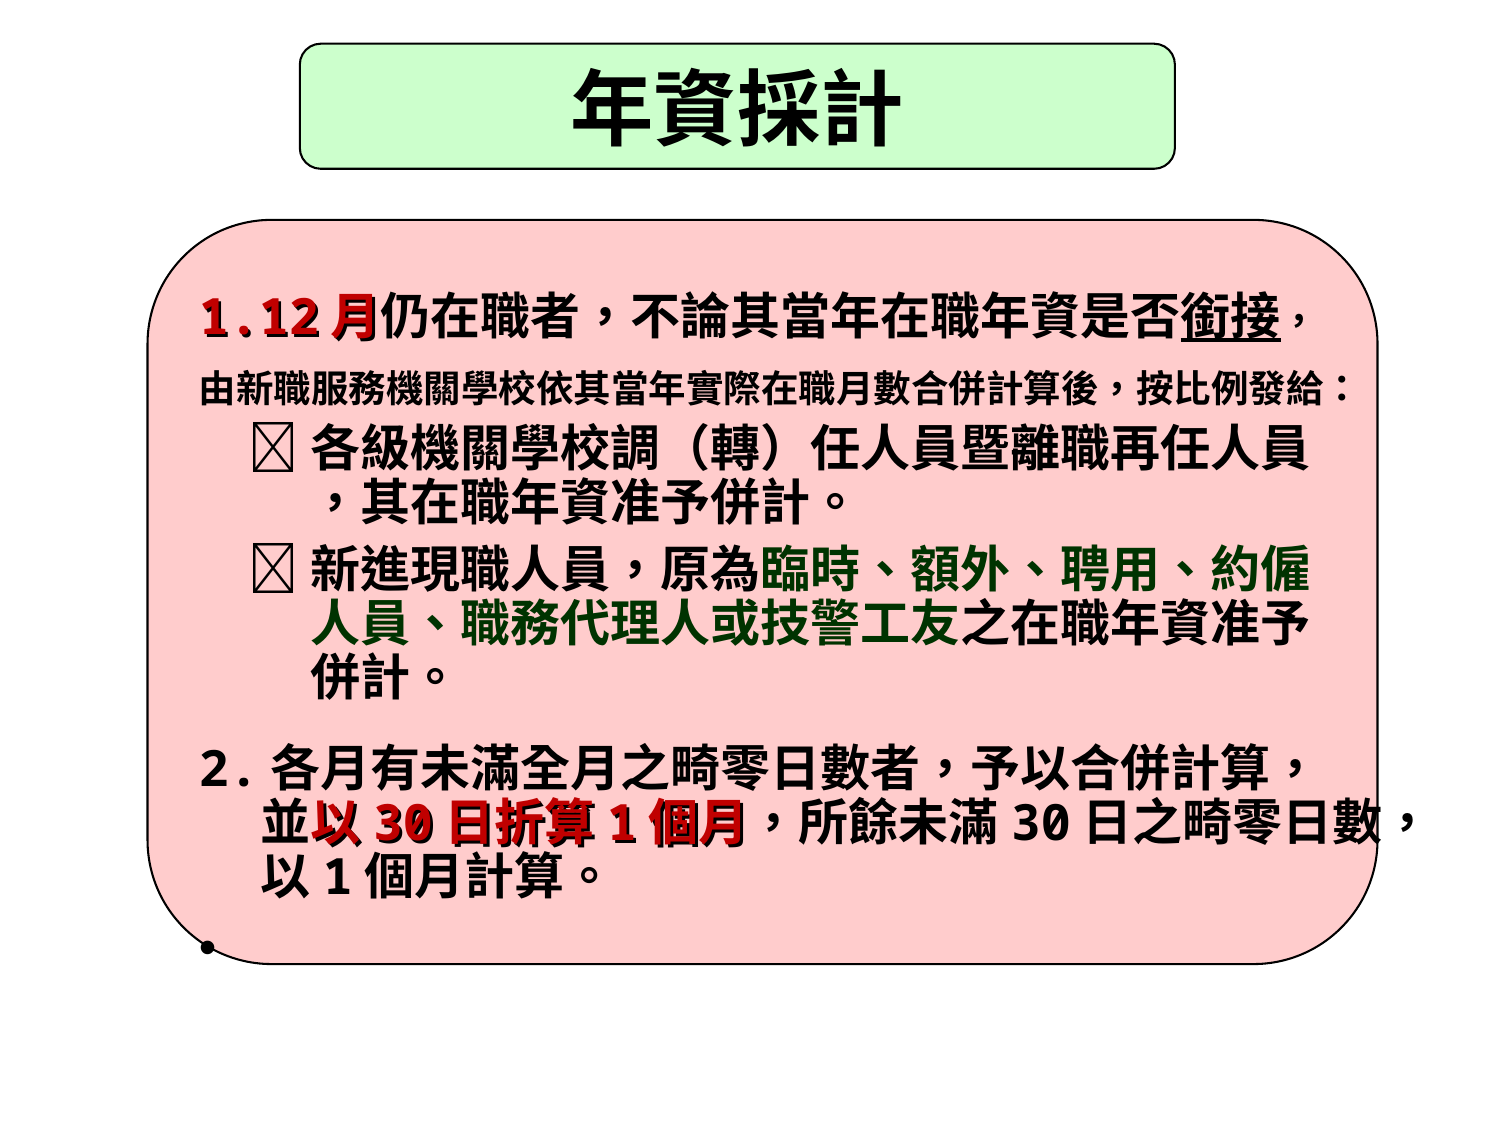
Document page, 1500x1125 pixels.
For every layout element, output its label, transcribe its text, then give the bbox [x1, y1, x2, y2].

text_box 1.12月仍在職者，不論其當年在職年資是否銜接， 由新職服務機關學校依其當年實際在職月數合併計算後，按比例發給： 各級機關學校調（轉）任人員暨離職再任人員 ，其在職年資准予併計。 新進現職人員，原為臨時、額外、聘用、約僱 人員、職務代理人或技警工友之在職年資准予 併計。 2.各月有未滿全月之畸零日數者，予以合併計算， 並以30日折算1個月，所餘未滿30日之畸零日數， 以1個月計算。 [147, 219, 1378, 965]
text_box 年資採計 [299, 43, 1175, 169]
